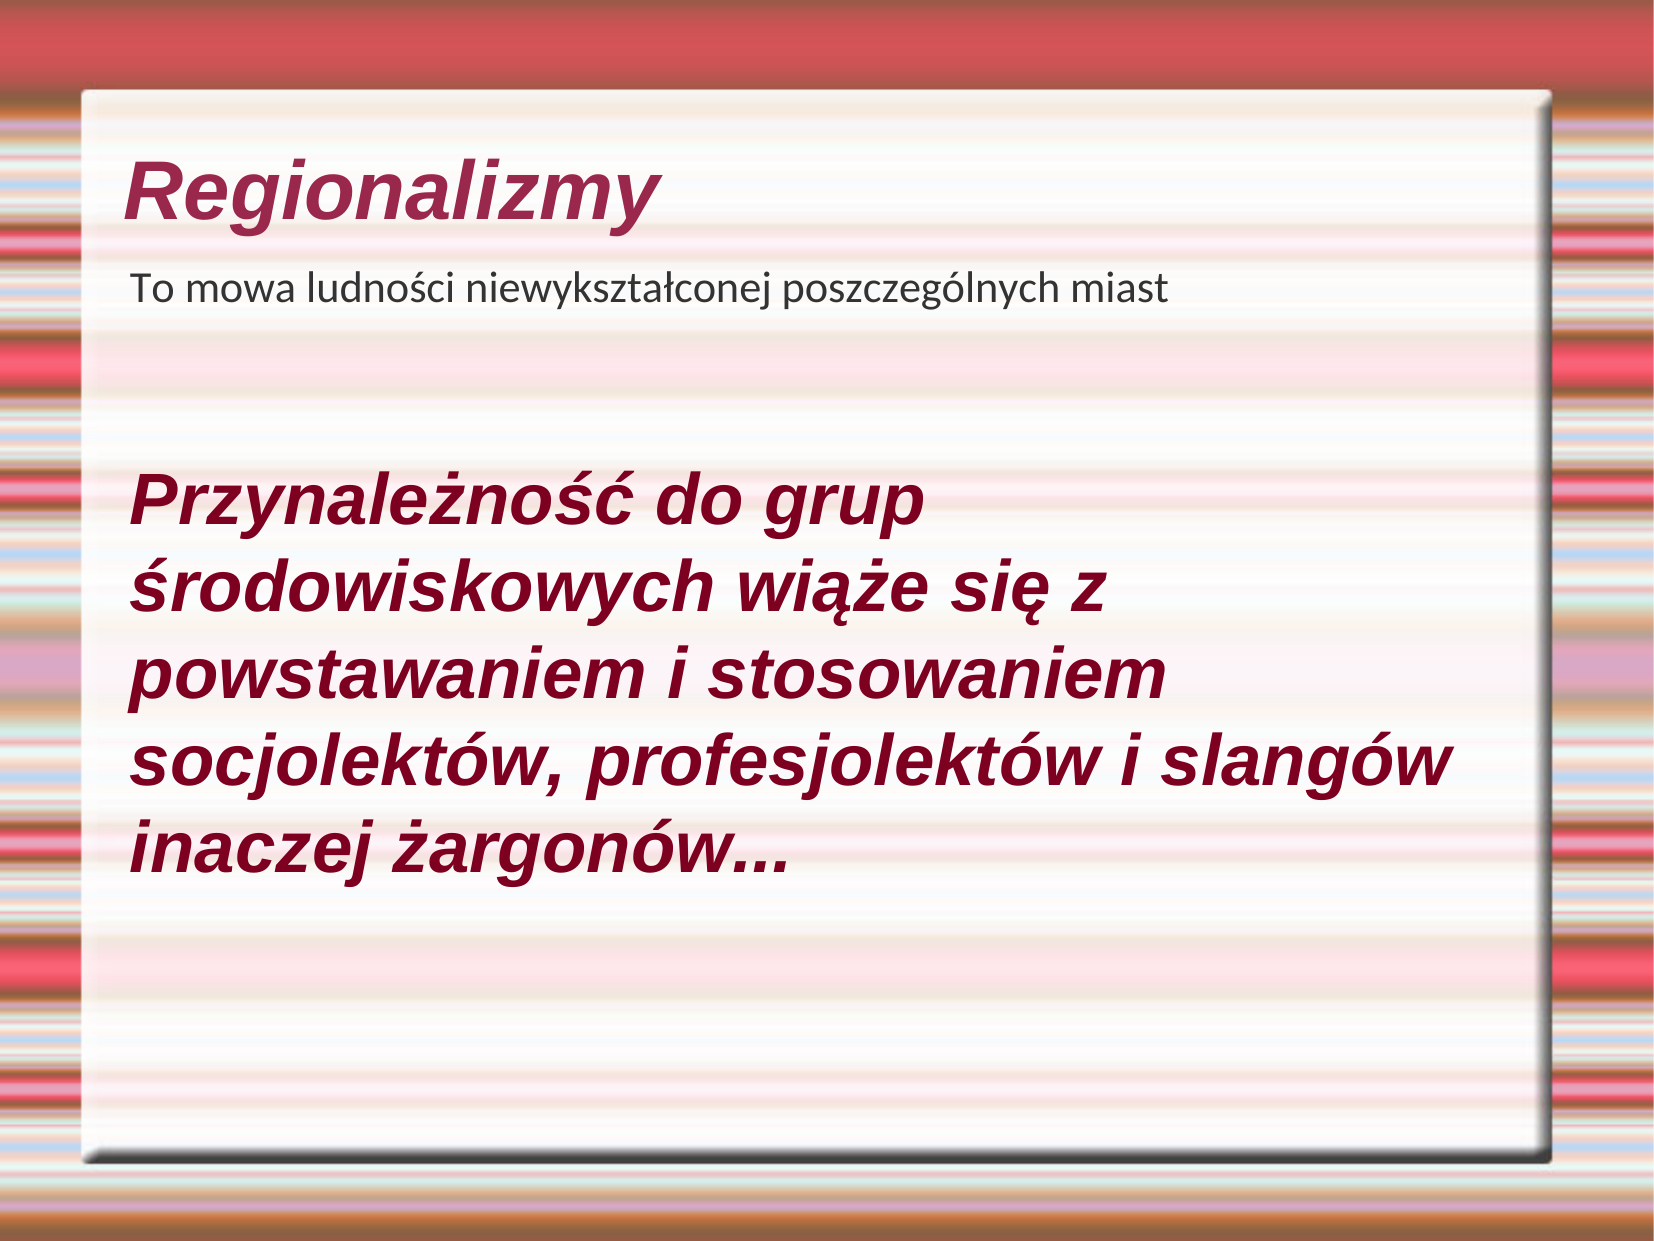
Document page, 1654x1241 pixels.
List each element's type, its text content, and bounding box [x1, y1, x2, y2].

list To mowa ludności niewykształconej poszczególnych miast Przynależność do grup środowiskowych wiąże się z powstawaniem i stosowaniem socjolektów, profesjolektów i slangów inaczej żargonów... [129, 257, 1511, 1104]
title Regionalizmy [0, 82, 1087, 290]
